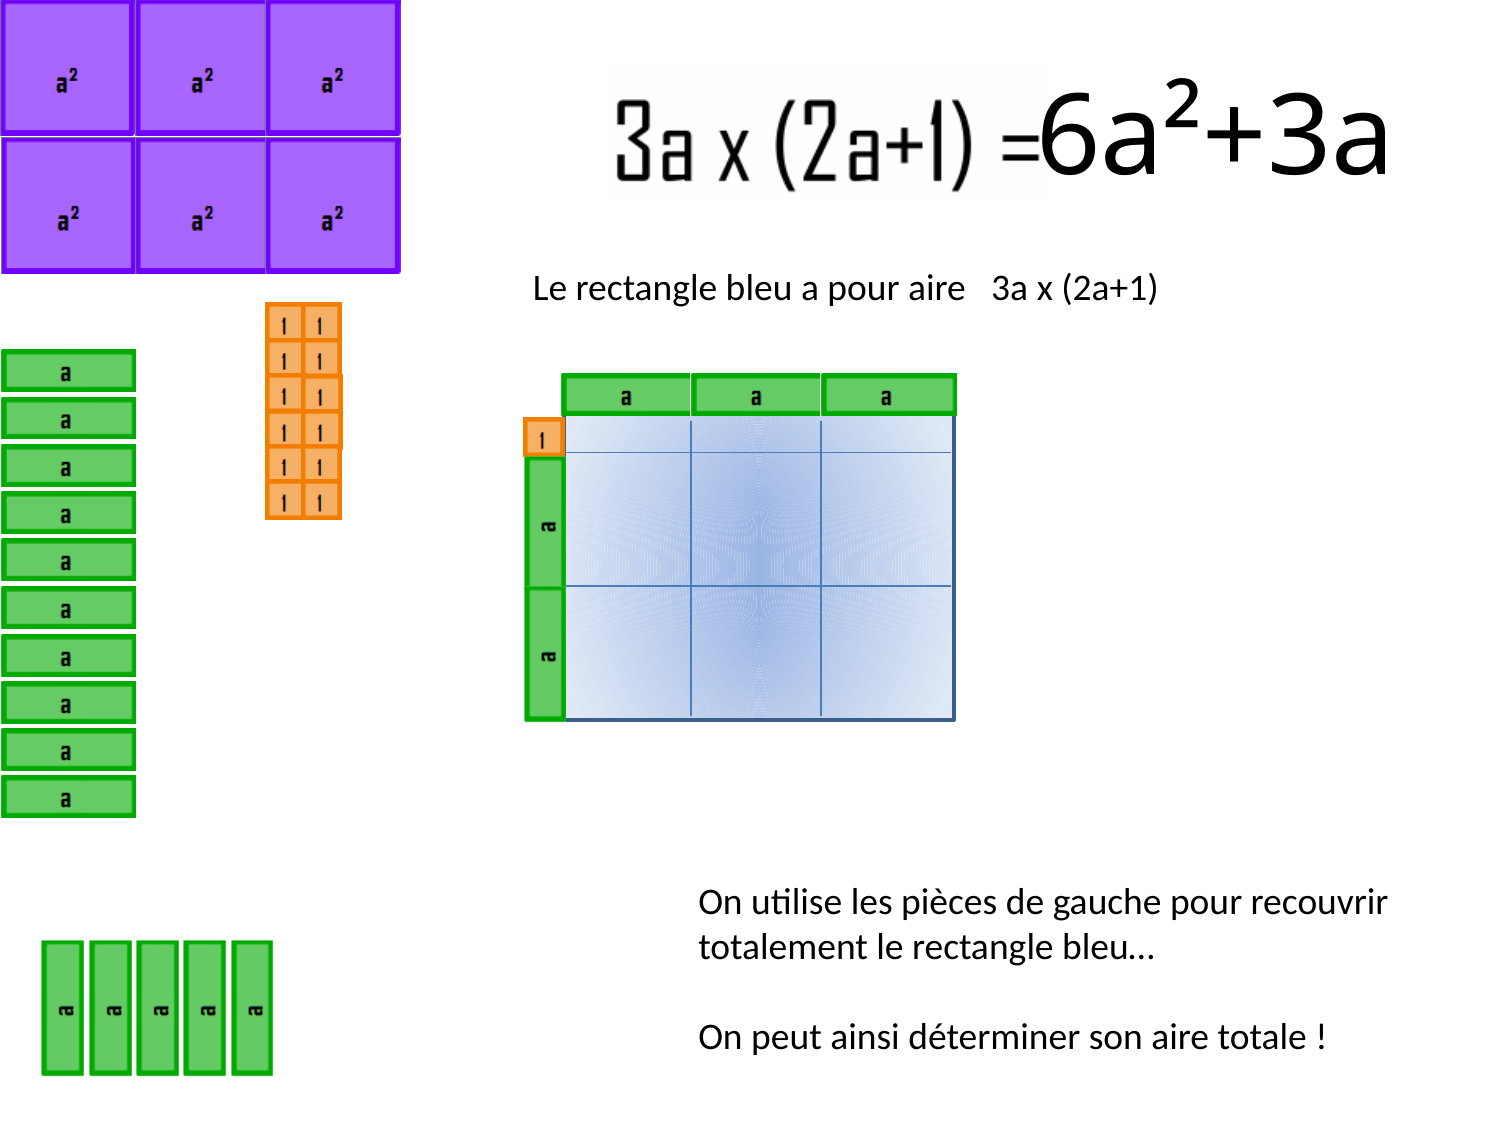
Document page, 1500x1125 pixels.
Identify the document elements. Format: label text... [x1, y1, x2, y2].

picture [231, 940, 273, 1077]
picture [0, 728, 136, 771]
picture [136, 940, 179, 1077]
picture [0, 634, 136, 677]
picture [0, 491, 136, 534]
text_box [564, 416, 954, 721]
picture [183, 940, 226, 1077]
picture [0, 586, 136, 629]
text_box [692, 453, 820, 585]
picture [41, 940, 84, 1077]
picture [1, 137, 401, 274]
picture [0, 681, 136, 724]
picture [89, 940, 132, 1077]
text_box 6a²+3a [1021, 54, 1410, 205]
text_box [565, 453, 690, 585]
picture [0, 775, 136, 818]
picture [0, 538, 136, 581]
picture [0, 349, 136, 392]
picture [560, 373, 957, 416]
picture [0, 397, 136, 439]
picture [523, 417, 566, 723]
picture [0, 444, 136, 487]
picture [265, 302, 343, 520]
text_box Le rectangle bleu a pour aire 3a x (2a+1) [518, 255, 1175, 316]
picture [608, 54, 1021, 197]
picture [0, 0, 401, 136]
text_box On utilise les pièces de gauche pour recouvrir totalement le rectangle bleu… On peut ainsi déterminer son aire totale ! [683, 869, 1413, 1065]
